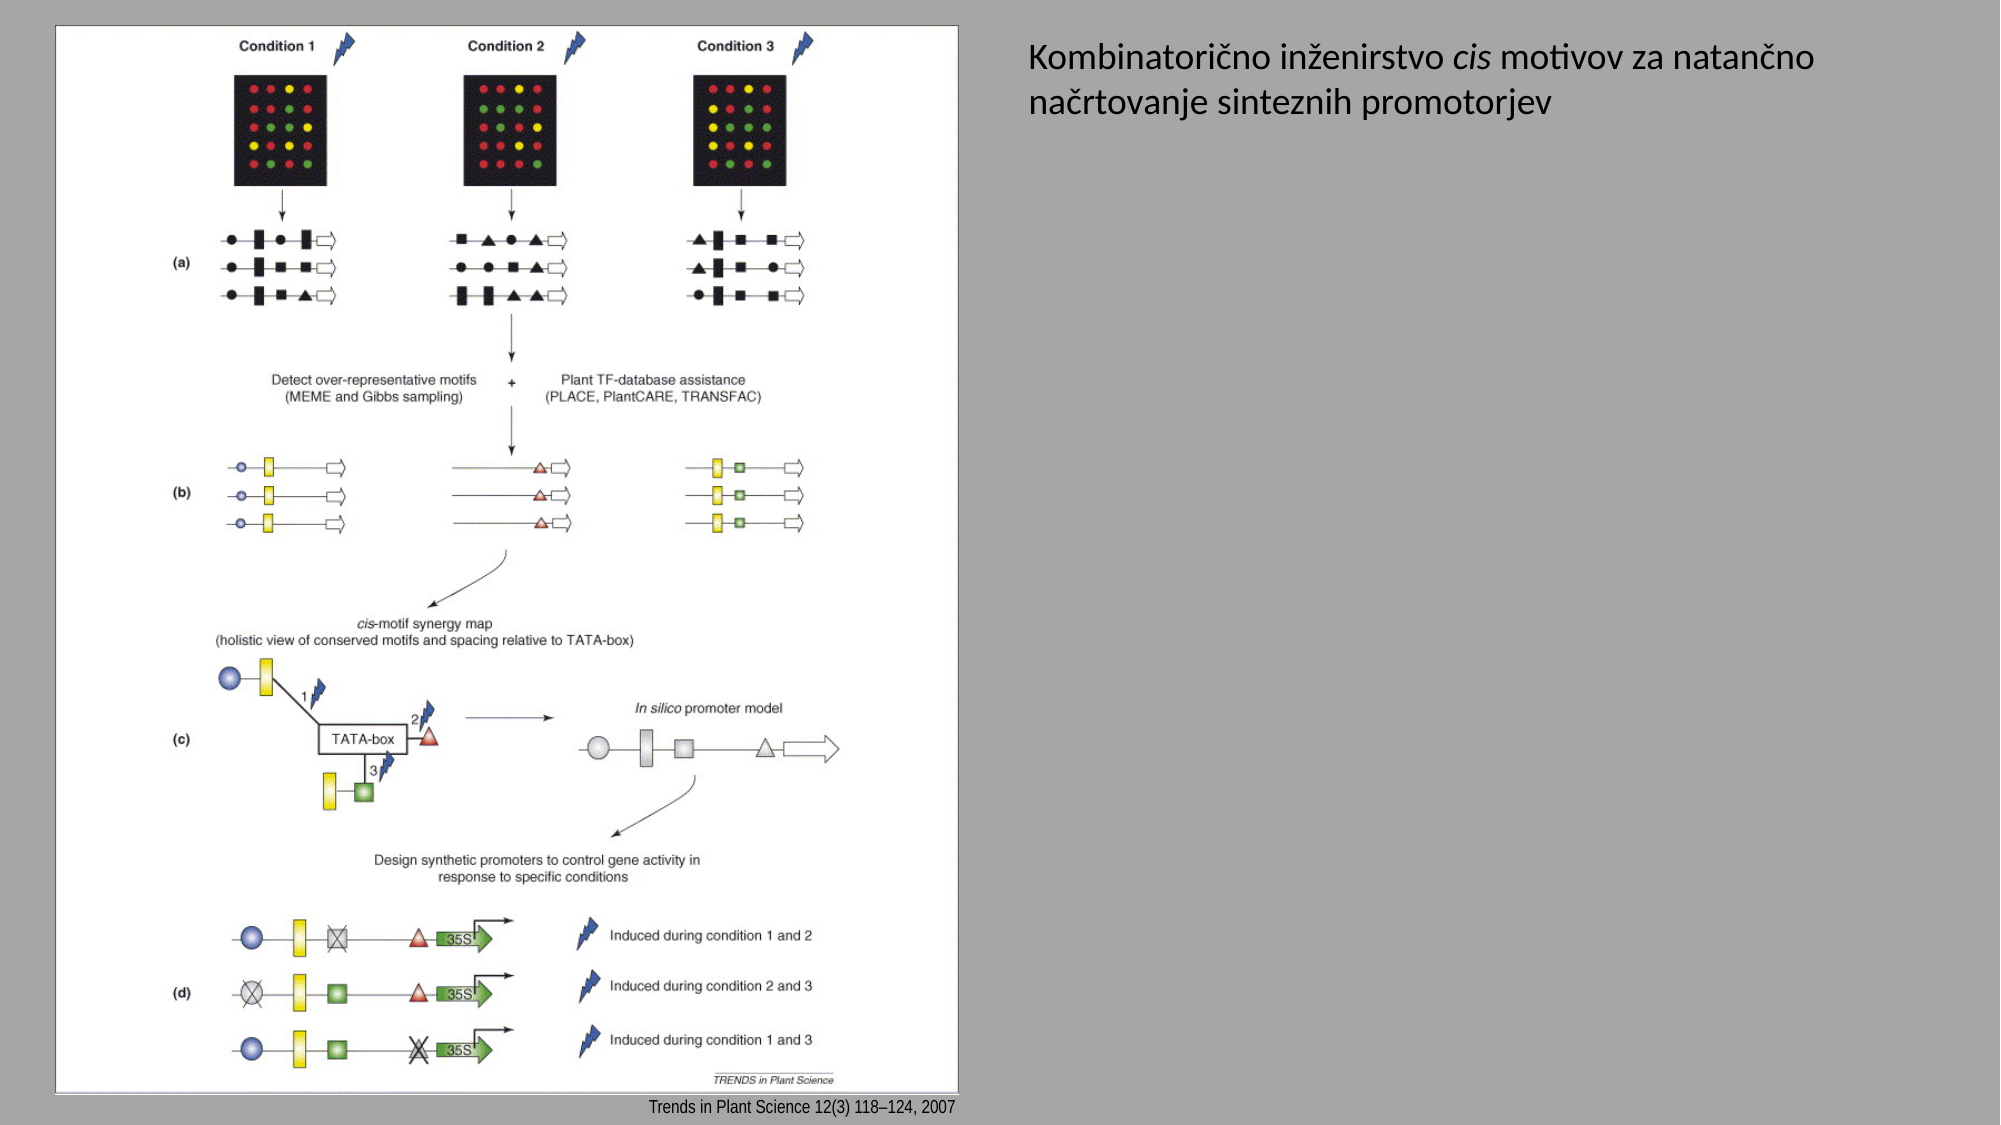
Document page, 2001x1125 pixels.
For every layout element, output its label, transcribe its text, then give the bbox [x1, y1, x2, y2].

text_box Trends in Plant Science 12(3) 118–124, 2007 [633, 1087, 971, 1125]
picture [55, 25, 959, 1095]
text_box Kombinatorično inženirstvo cis motivov za natančno načrtovanje sinteznih promotorjev [1013, 25, 1973, 131]
